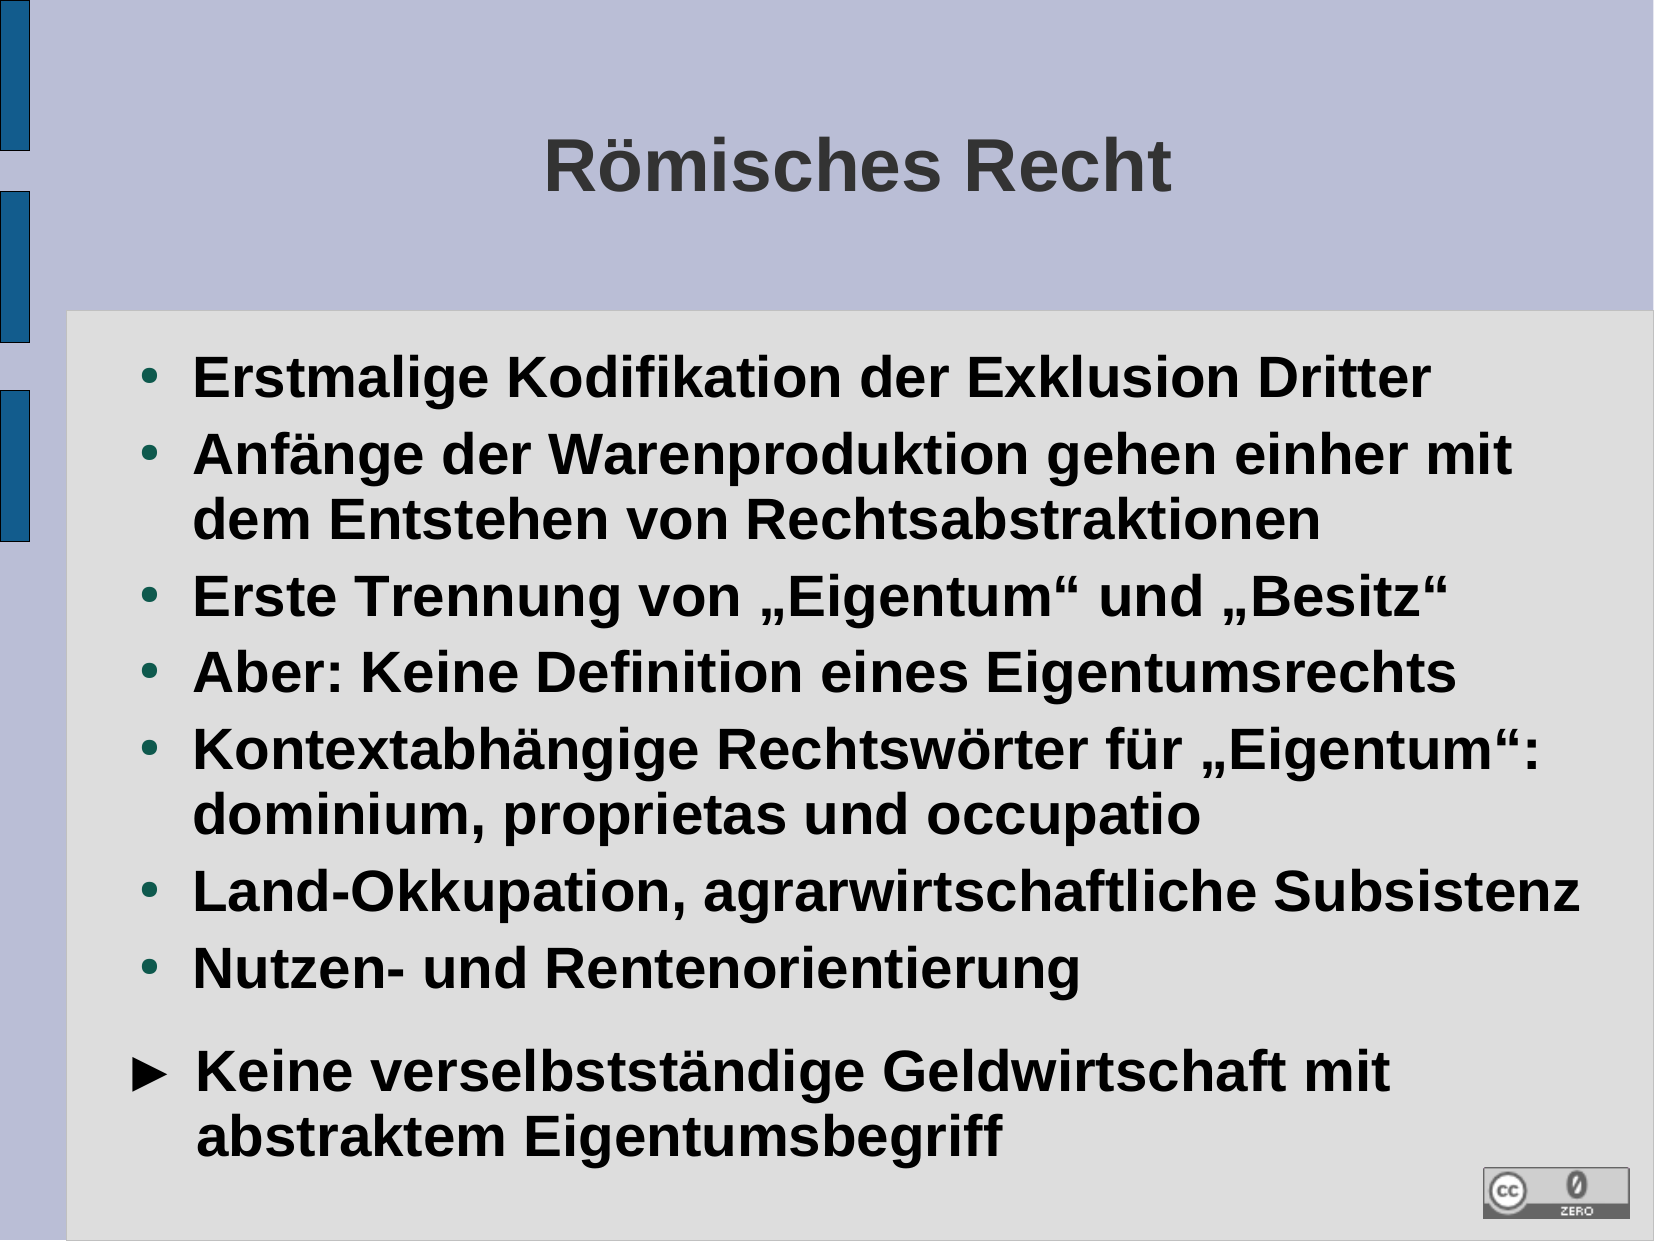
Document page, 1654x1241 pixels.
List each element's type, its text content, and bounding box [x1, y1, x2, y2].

list Erstmalige Kodifikation der Exklusion Dritter Anfänge der Warenproduktion gehen einher mit dem Entstehen von Rechtsabstraktionen Erste Trennung von „Eigentum“ und „Besitz“ Aber: Keine Definition eines Eigentumsrechts Kontextabhängige Rechtswörter für „Eigentum“: dominium, proprietas und occupatio Land-Okkupation, agrarwirtschaftliche Subsistenz Nutzen- und Rentenorientierung ► Keine verselbstständige Geldwirtschaft mit abstraktem Eigentumsbegriff [121, 344, 1595, 1169]
title Römisches Recht [121, 61, 1595, 269]
picture [1483, 1167, 1630, 1219]
